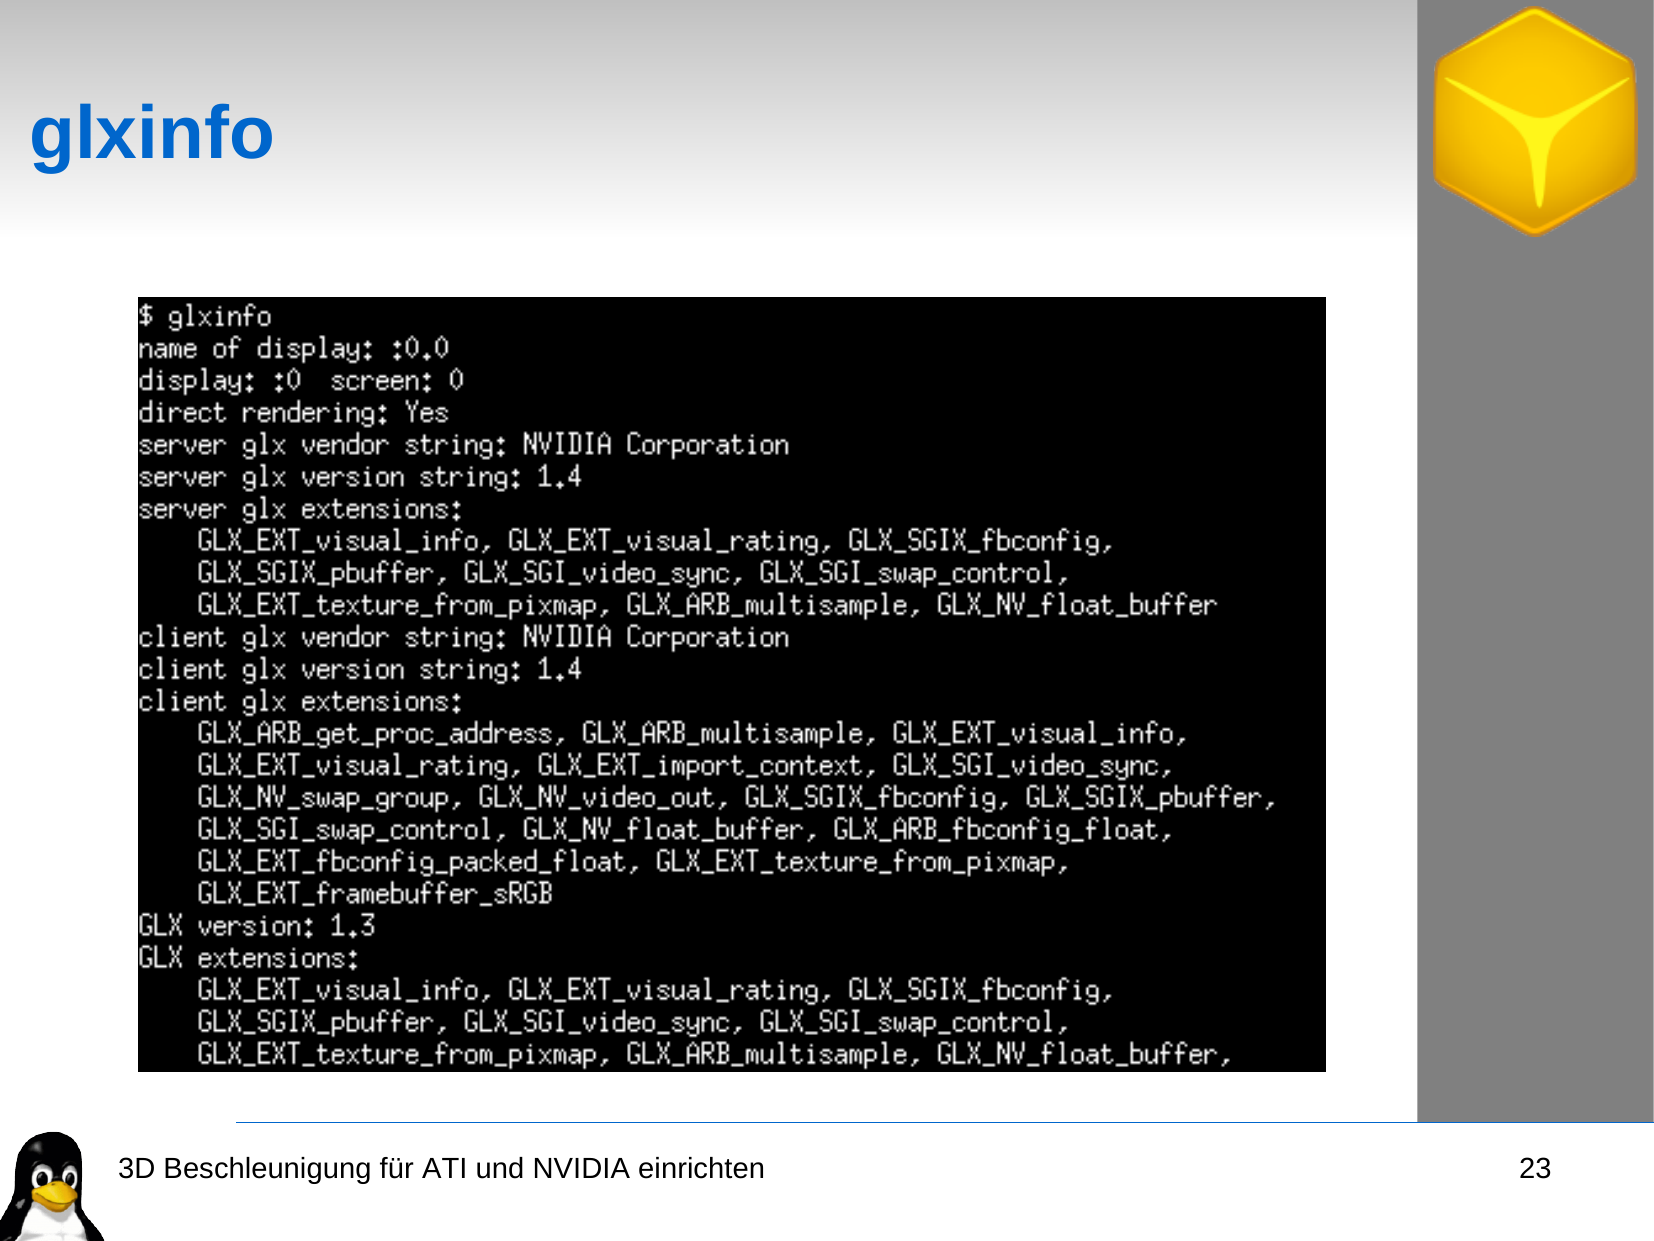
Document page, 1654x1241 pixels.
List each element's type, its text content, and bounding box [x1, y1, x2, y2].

picture [138, 297, 1326, 1072]
picture [1433, 6, 1638, 237]
picture [0, 1121, 148, 1241]
title glxinfo [29, 29, 1388, 237]
picture [139, 1160, 148, 1176]
